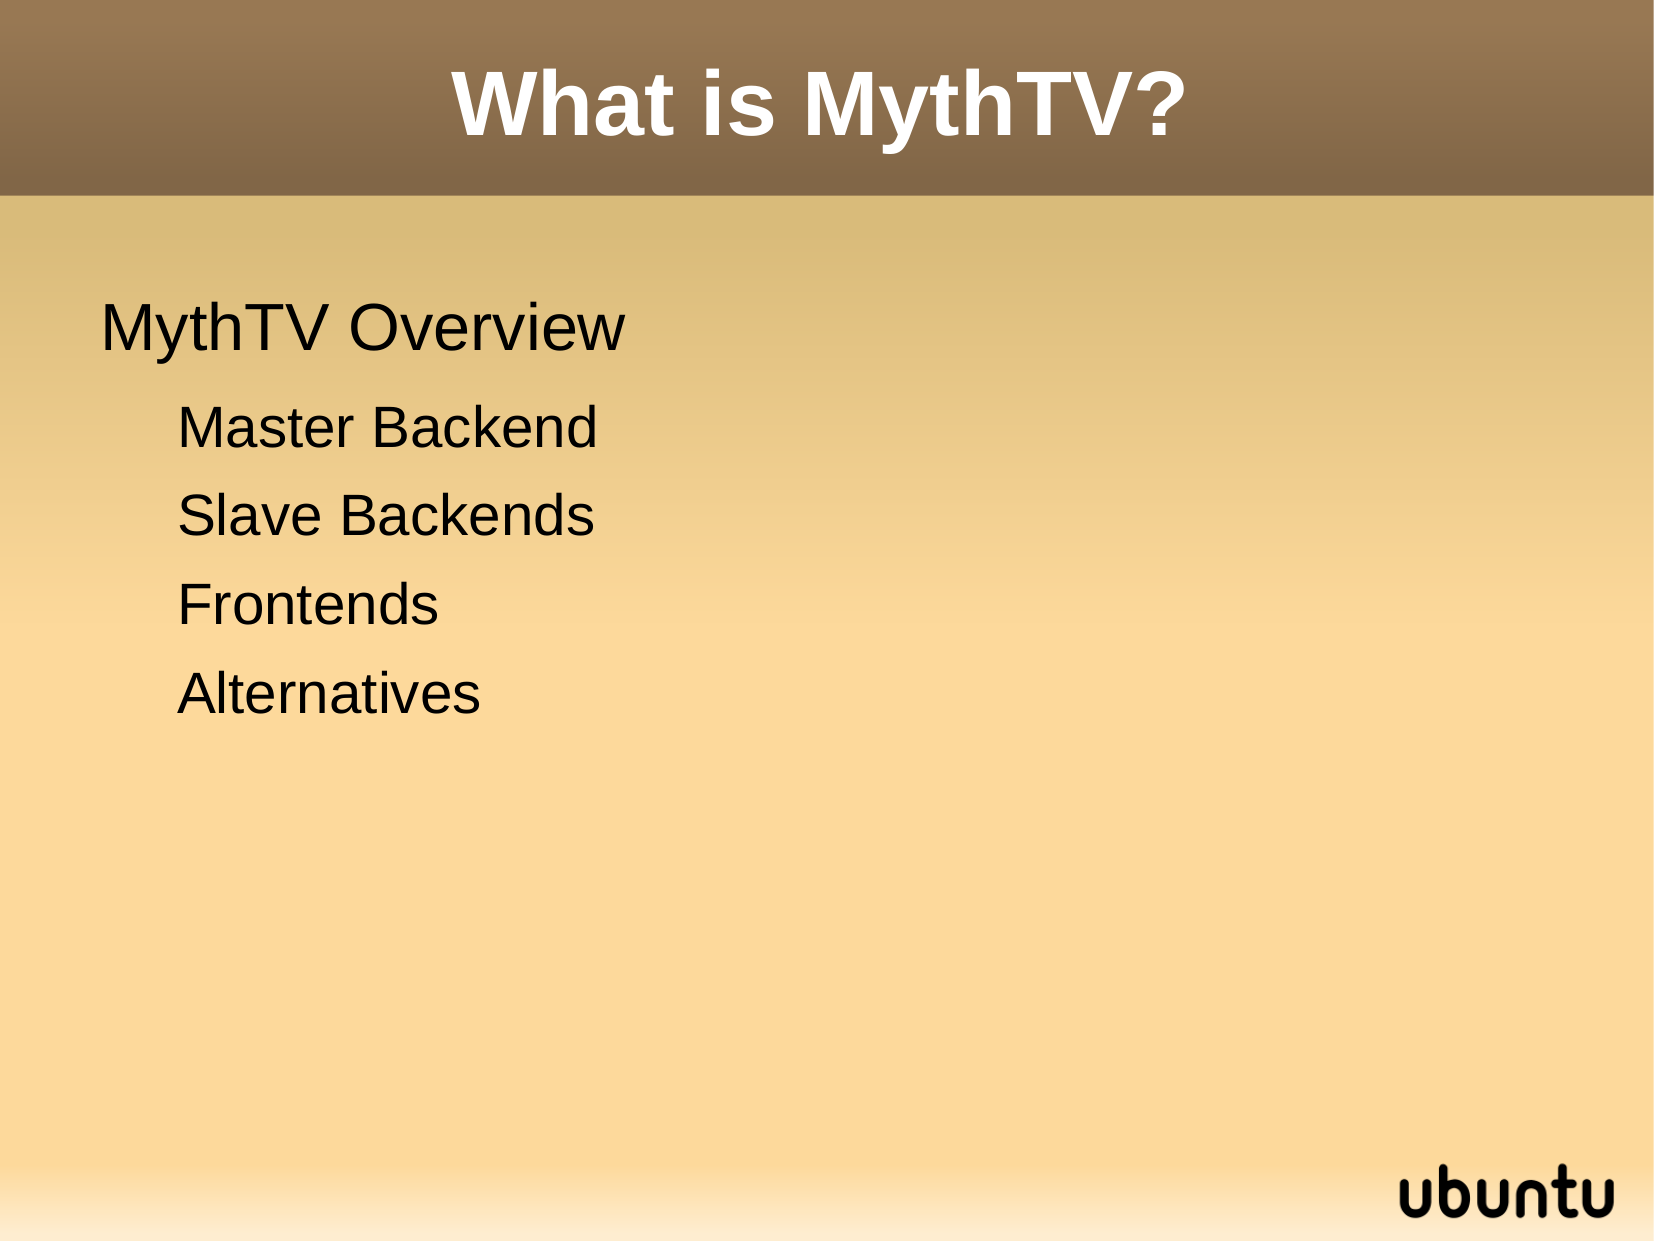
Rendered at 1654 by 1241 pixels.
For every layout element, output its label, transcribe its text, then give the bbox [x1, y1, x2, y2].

list MythTV Overview Master Backend Slave Backends Frontends Alternatives [82, 290, 1571, 1094]
picture [0, 0, 1654, 1241]
title What is MythTV? [76, 7, 1565, 200]
